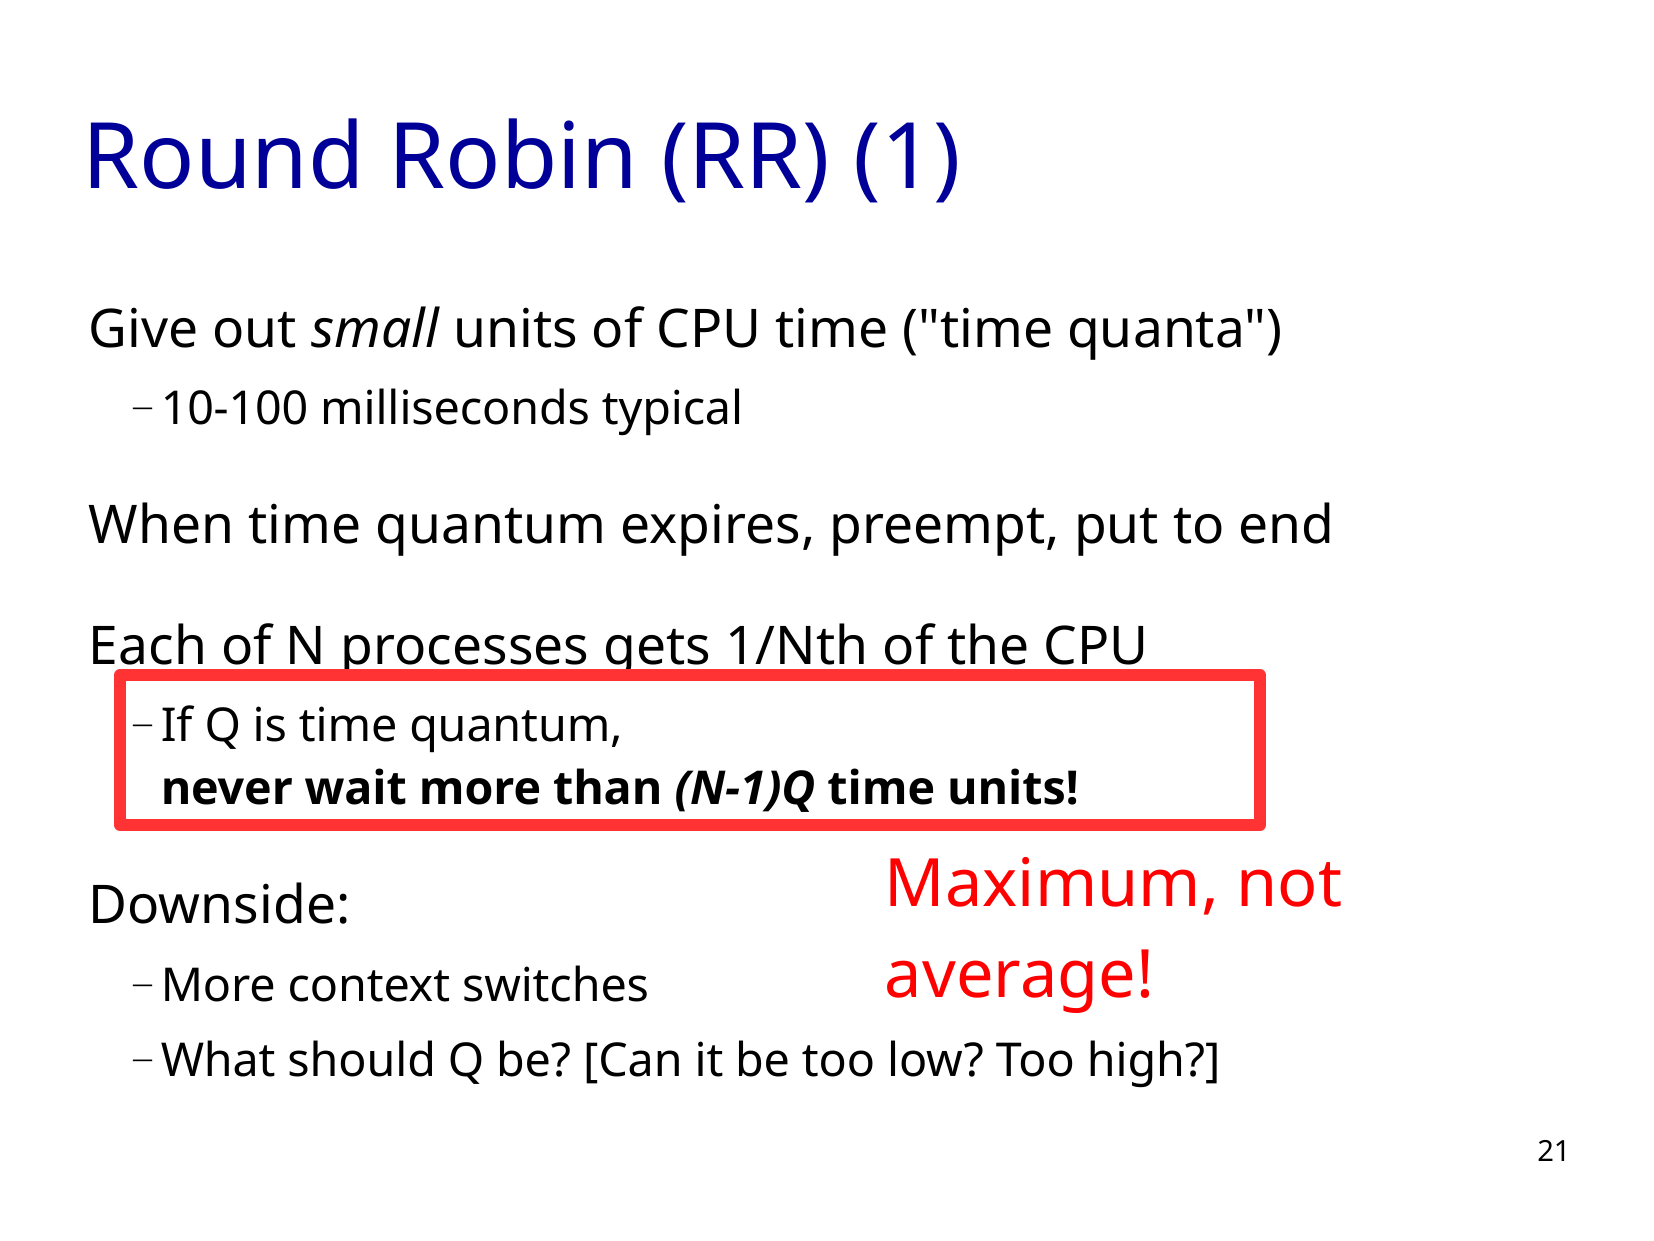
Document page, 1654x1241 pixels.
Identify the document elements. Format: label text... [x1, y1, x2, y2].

title Round Robin (RR) (1) [82, 49, 1571, 257]
list Give out small units of CPU time ("time quanta") 10-100 milliseconds typical When time quantum expires, preempt, put to end Each of N processes gets 1/Nth of the CPU If Q is time quantum, never wait more than (N-1)Q time units! Downside: More context switches What should Q be? [Can it be too low? Too high?] [60, 290, 1571, 1096]
text_box Maximum, not average! [870, 827, 1621, 1064]
list Give out small units of CPU time ("time quanta") 10-100 milliseconds typical When time quantum expires, preempt, put to end Each of N processes gets 1/Nth of the CPU If Q is time quantum, never wait more than (N-1)Q time units! Downside: More context switches What should Q be? [Can it be too low? Too high?] [126, 681, 1254, 819]
